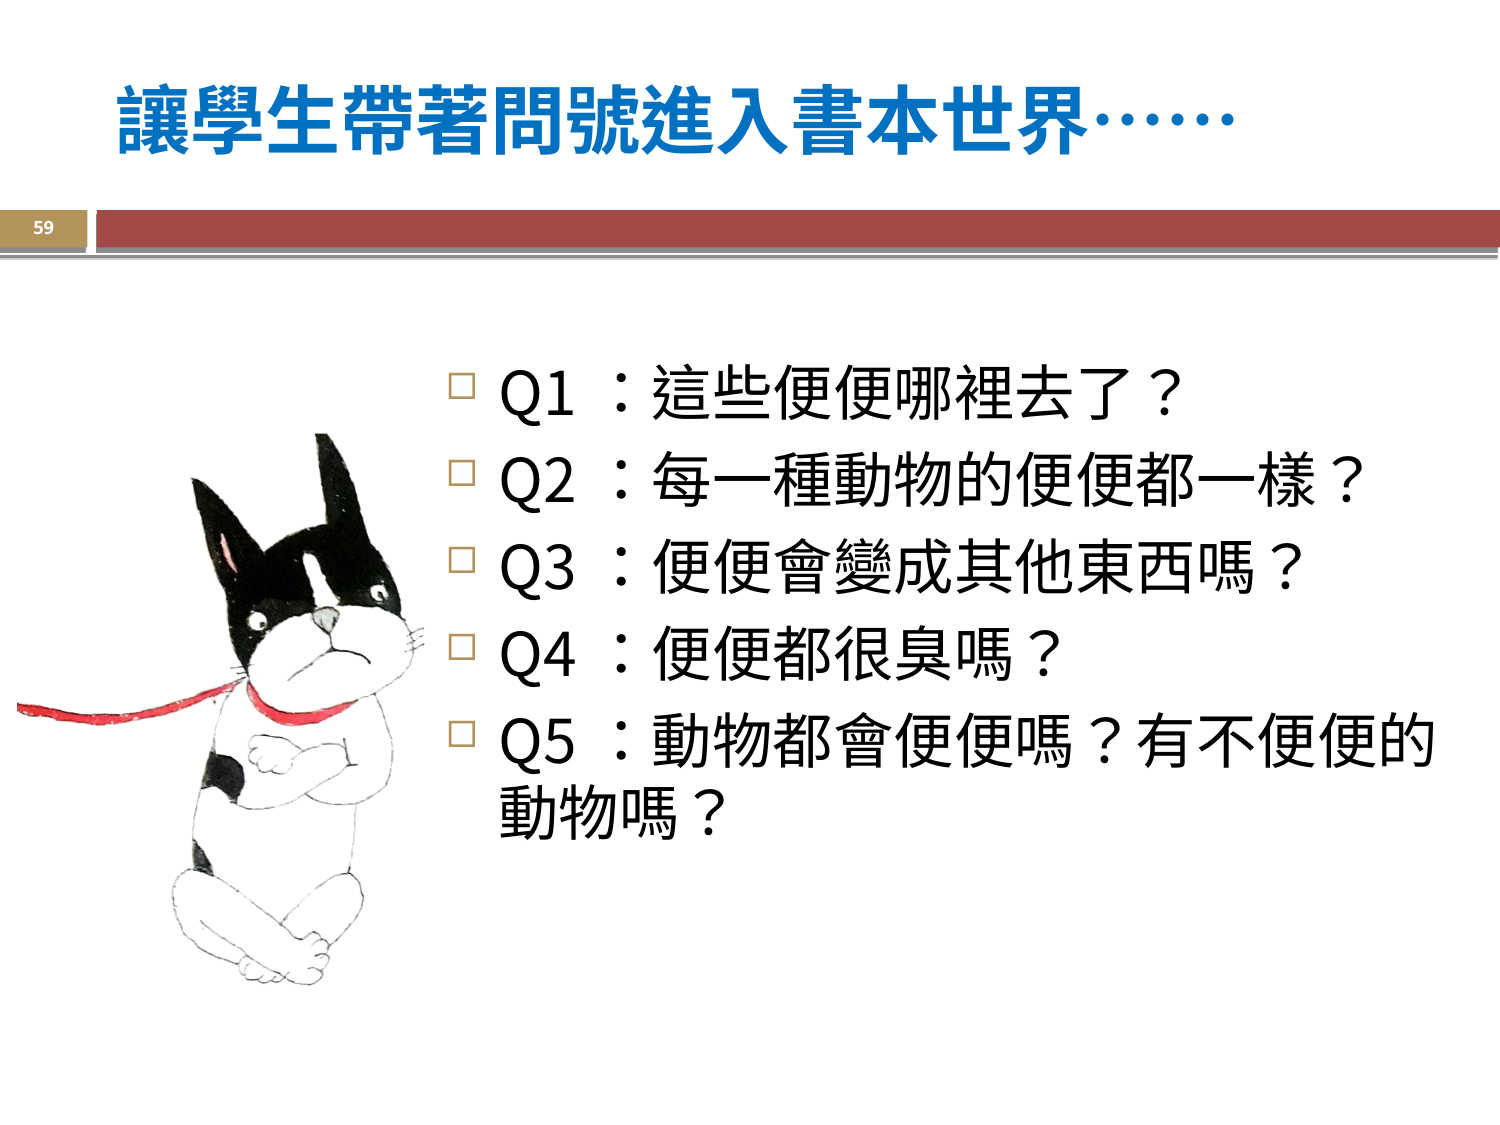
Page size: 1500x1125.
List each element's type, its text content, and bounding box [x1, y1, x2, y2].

title 讓學生帶著問號進入書本世界…… [100, 37, 1438, 200]
slide_number <編號> [0, 208, 88, 249]
picture [17, 432, 463, 1000]
list Q1：這些便便哪裡去了？ Q2：每一種動物的便便都一樣？ Q3：便便會變成其他東西嗎？ Q4：便便都很臭嗎？ Q5：動物都會便便嗎？有不便便的動物嗎？ [431, 347, 1471, 1003]
